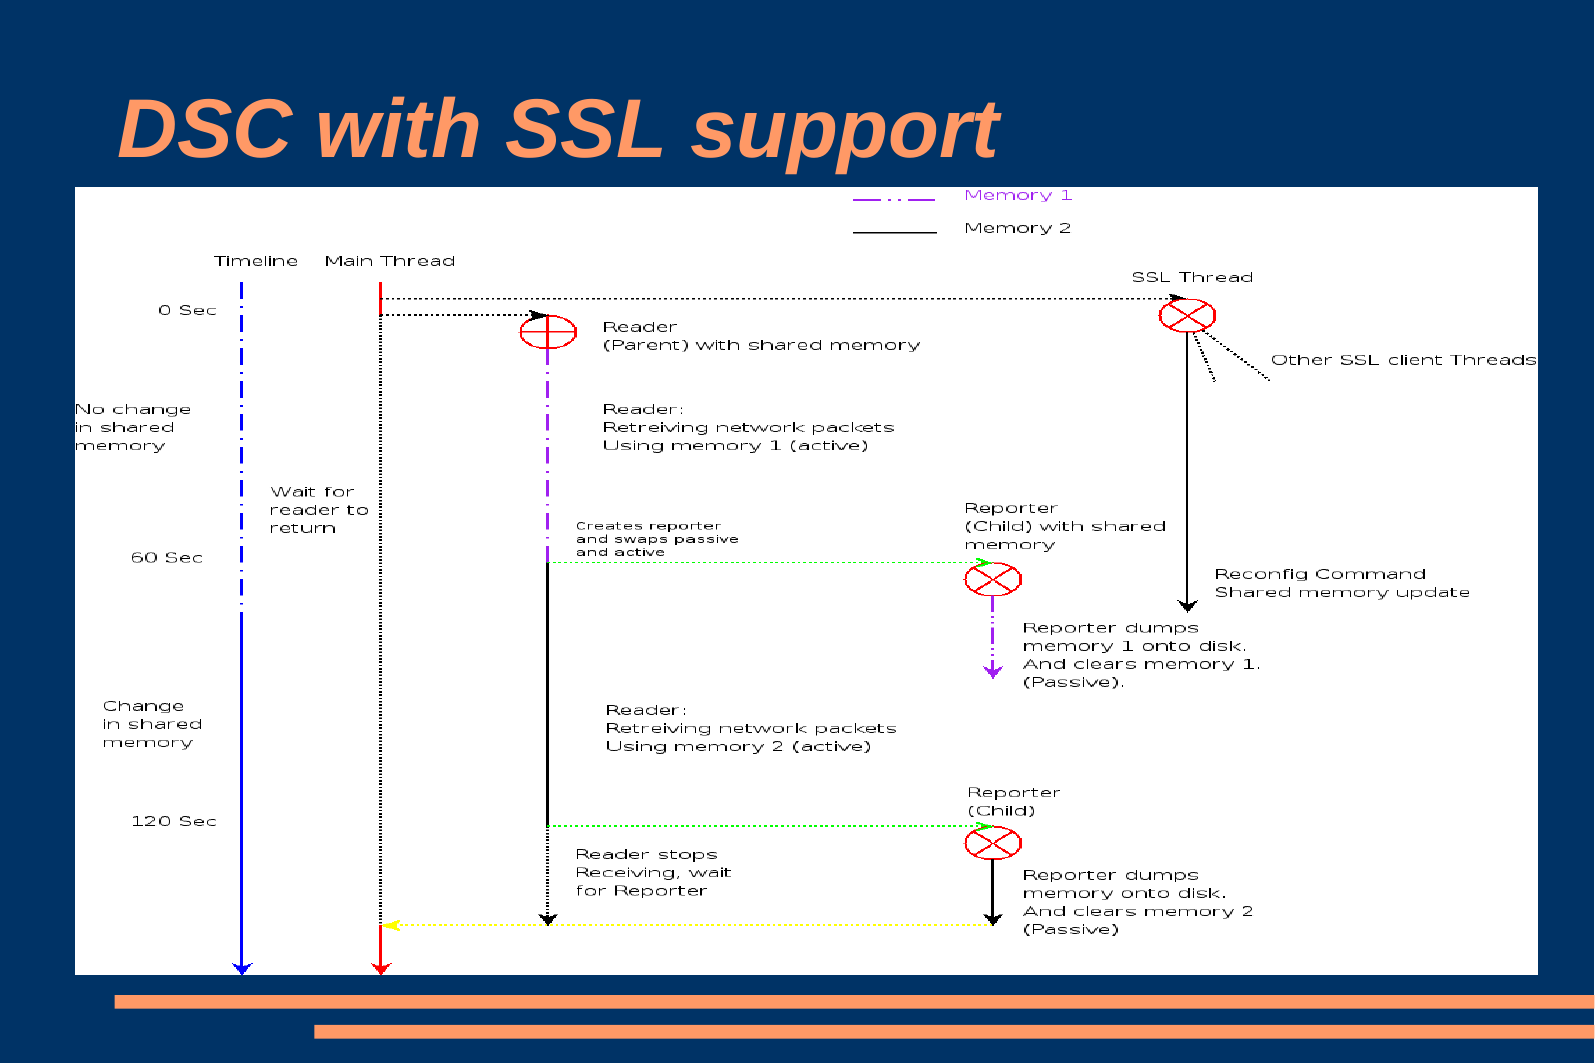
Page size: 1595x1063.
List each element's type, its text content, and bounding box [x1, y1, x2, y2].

title DSC with SSL support [117, 39, 1479, 187]
picture [75, 187, 1538, 976]
